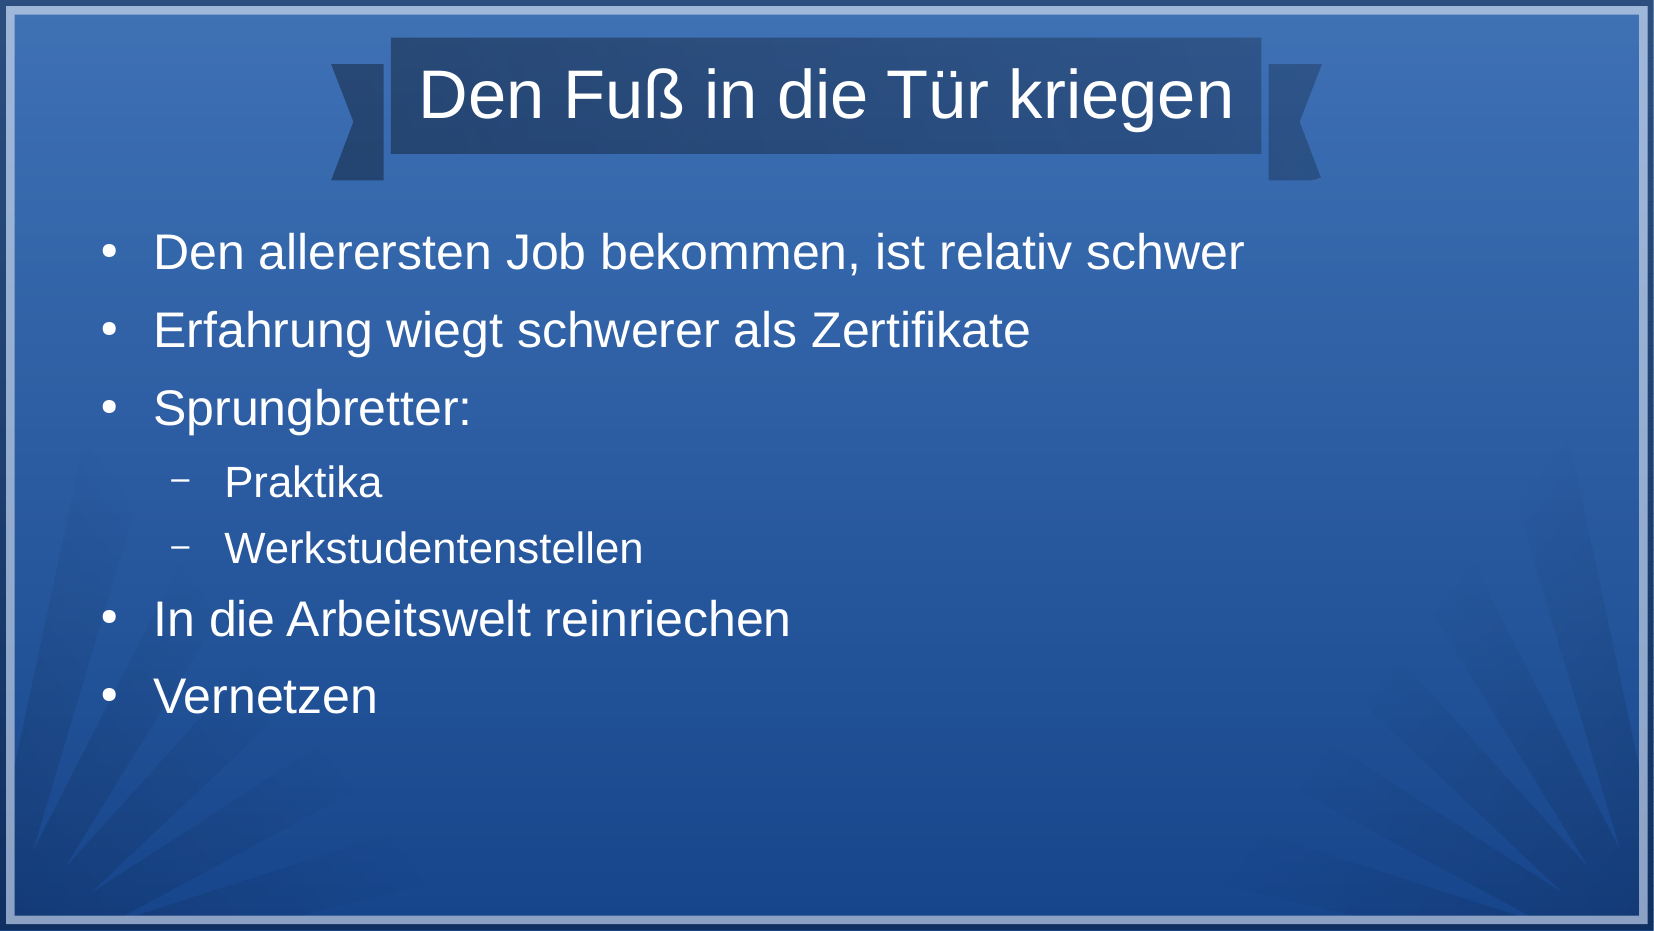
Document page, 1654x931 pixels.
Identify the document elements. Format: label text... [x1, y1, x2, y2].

title Den Fuß in die Tür kriegen [389, 35, 1264, 154]
list Den allerersten Job bekommen, ist relativ schwer Erfahrung wiegt schwerer als Zertifikate Sprungbretter: Praktika Werkstudentenstellen In die Arbeitswelt reinriechen Vernetzen [82, 224, 1571, 848]
